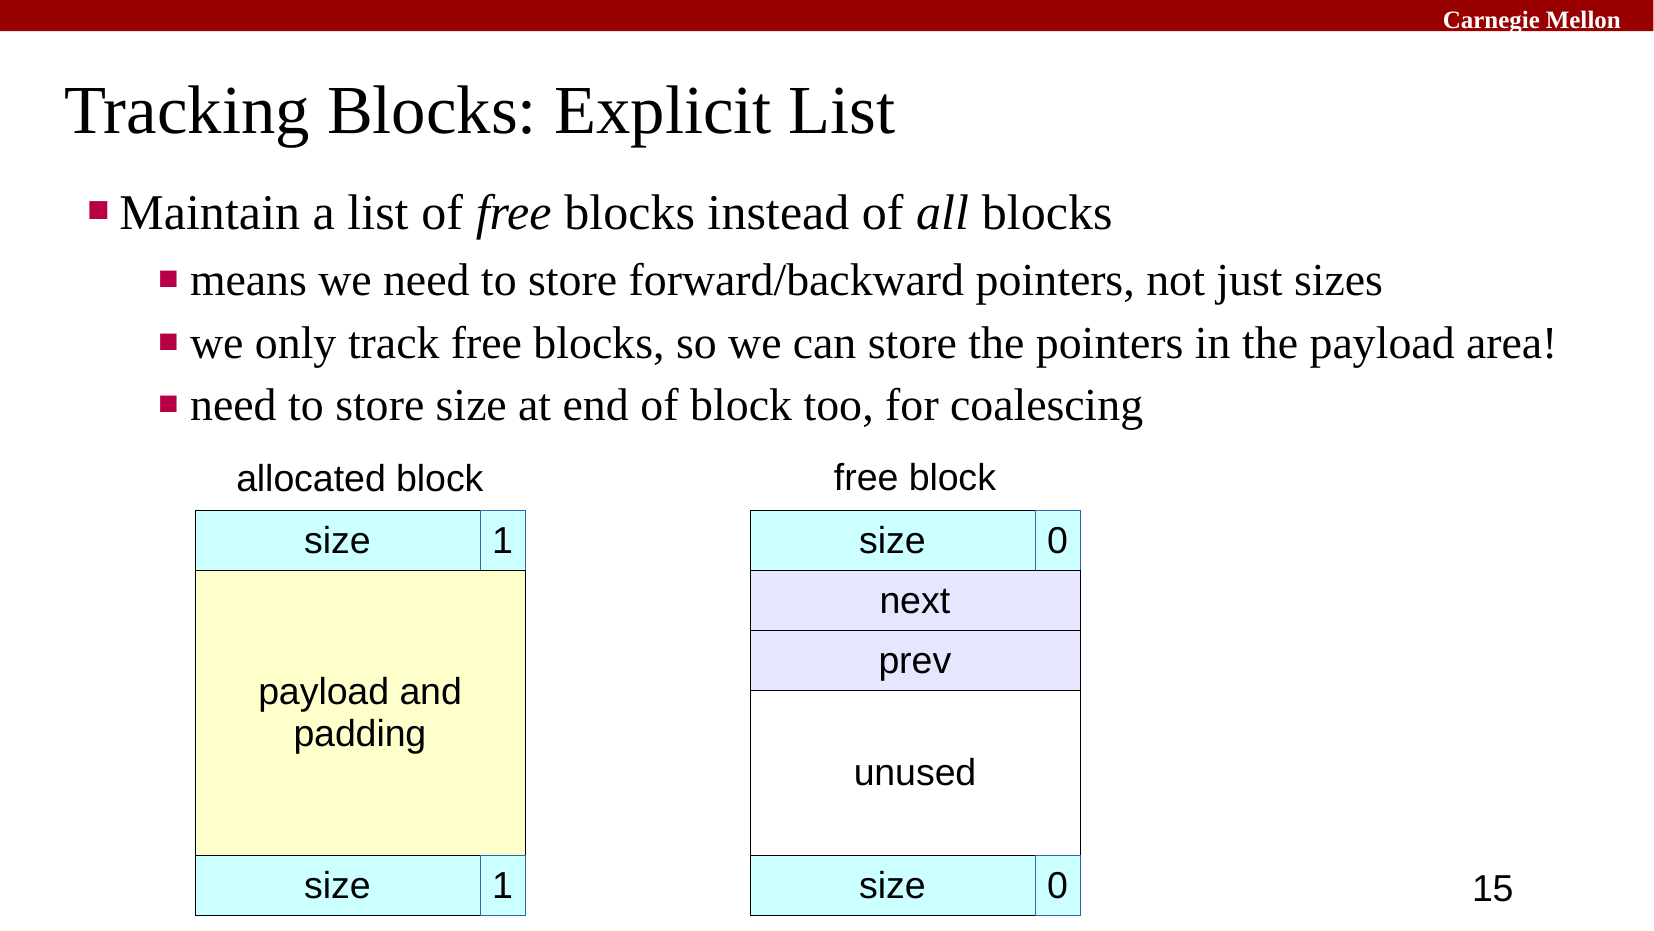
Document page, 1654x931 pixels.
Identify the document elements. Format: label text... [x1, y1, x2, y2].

text_box size [750, 510, 1035, 570]
text_box size [195, 510, 480, 570]
text_box 1 [480, 510, 526, 570]
text_box 0 [1035, 855, 1081, 916]
text_box size [195, 855, 480, 916]
text_box 0 [1035, 510, 1081, 570]
text_box payload and padding [195, 570, 526, 855]
text_box size [750, 855, 1035, 916]
text_box free block [819, 448, 1011, 506]
text_box unused [750, 691, 1081, 855]
text_box 1 [480, 855, 526, 916]
text_box prev [750, 630, 1081, 691]
text_box allocated block [221, 450, 499, 507]
text_box next [750, 570, 1081, 630]
list Maintain a list of free blocks instead of all blocks means we need to store forward/backward pointers, not just sizes we only track free blocks, so we can store the pointers in the payload area! need to store size at end of block too, for coalescing [71, 184, 1576, 481]
title Tracking Blocks: Explicit List [64, 58, 1576, 163]
